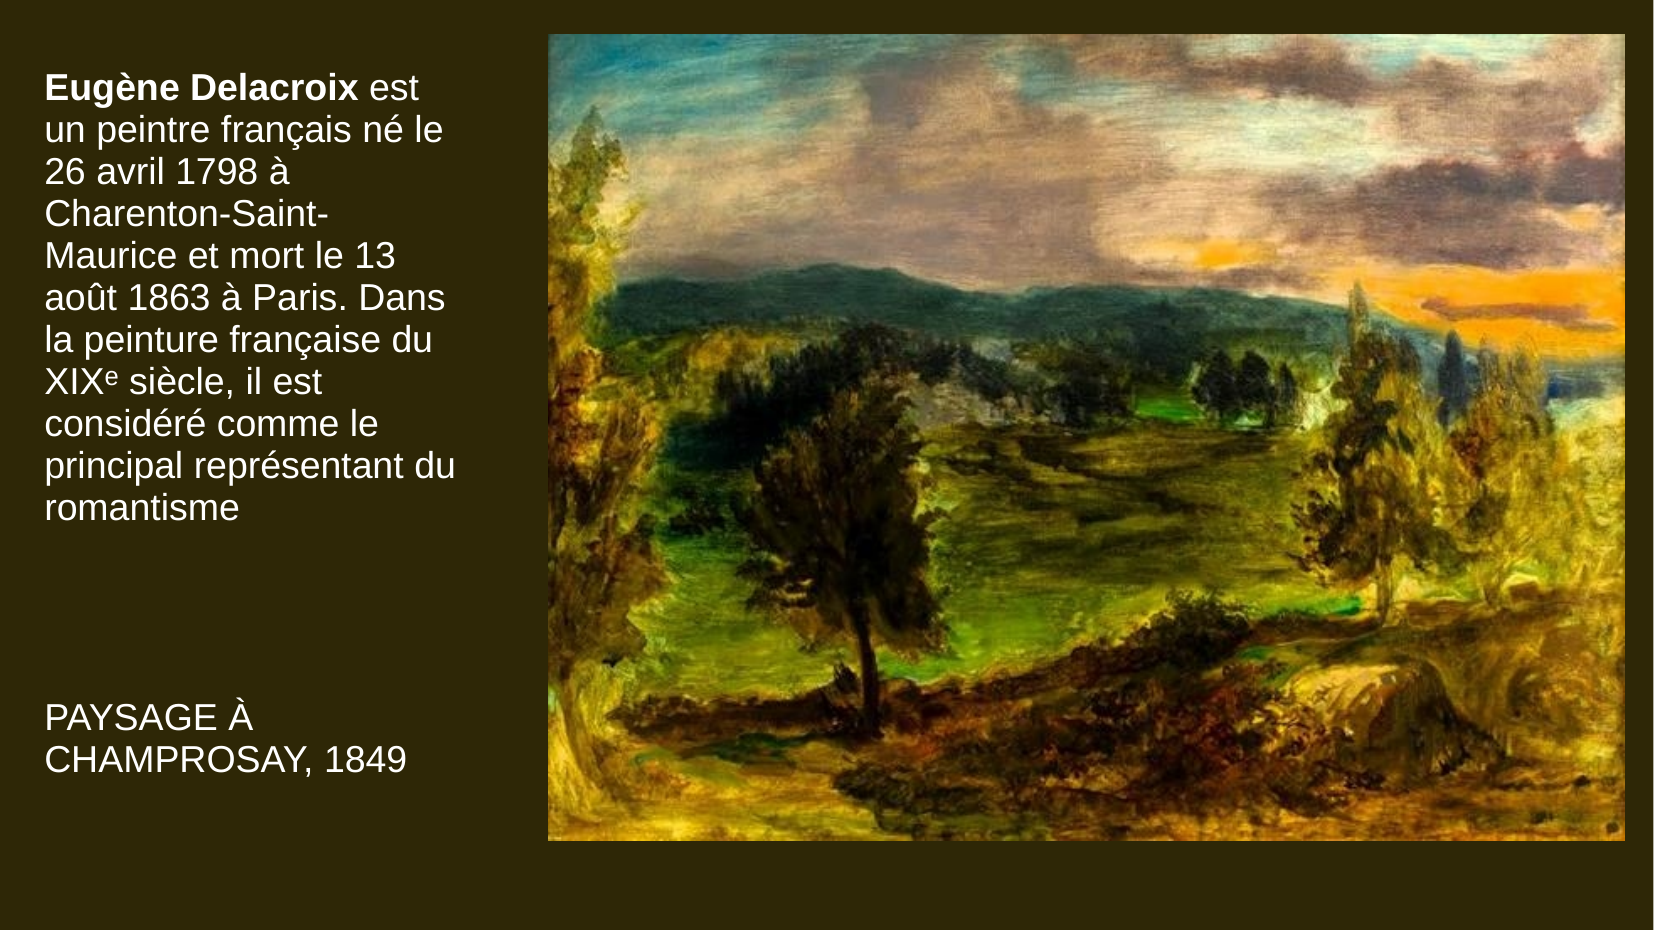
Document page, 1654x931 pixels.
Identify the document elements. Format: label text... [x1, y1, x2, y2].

picture [548, 34, 1625, 841]
text_box Eugène Delacroix est un peintre français né le 26 avril 1798 à Charenton-Saint-Maurice et mort le 13 août 1863 à Paris. Dans la peinture française du XIXᵉ siècle, il est considéré comme le principal représentant du romantisme PAYSAGE À CHAMPROSAY, 1849 [29, 59, 473, 886]
